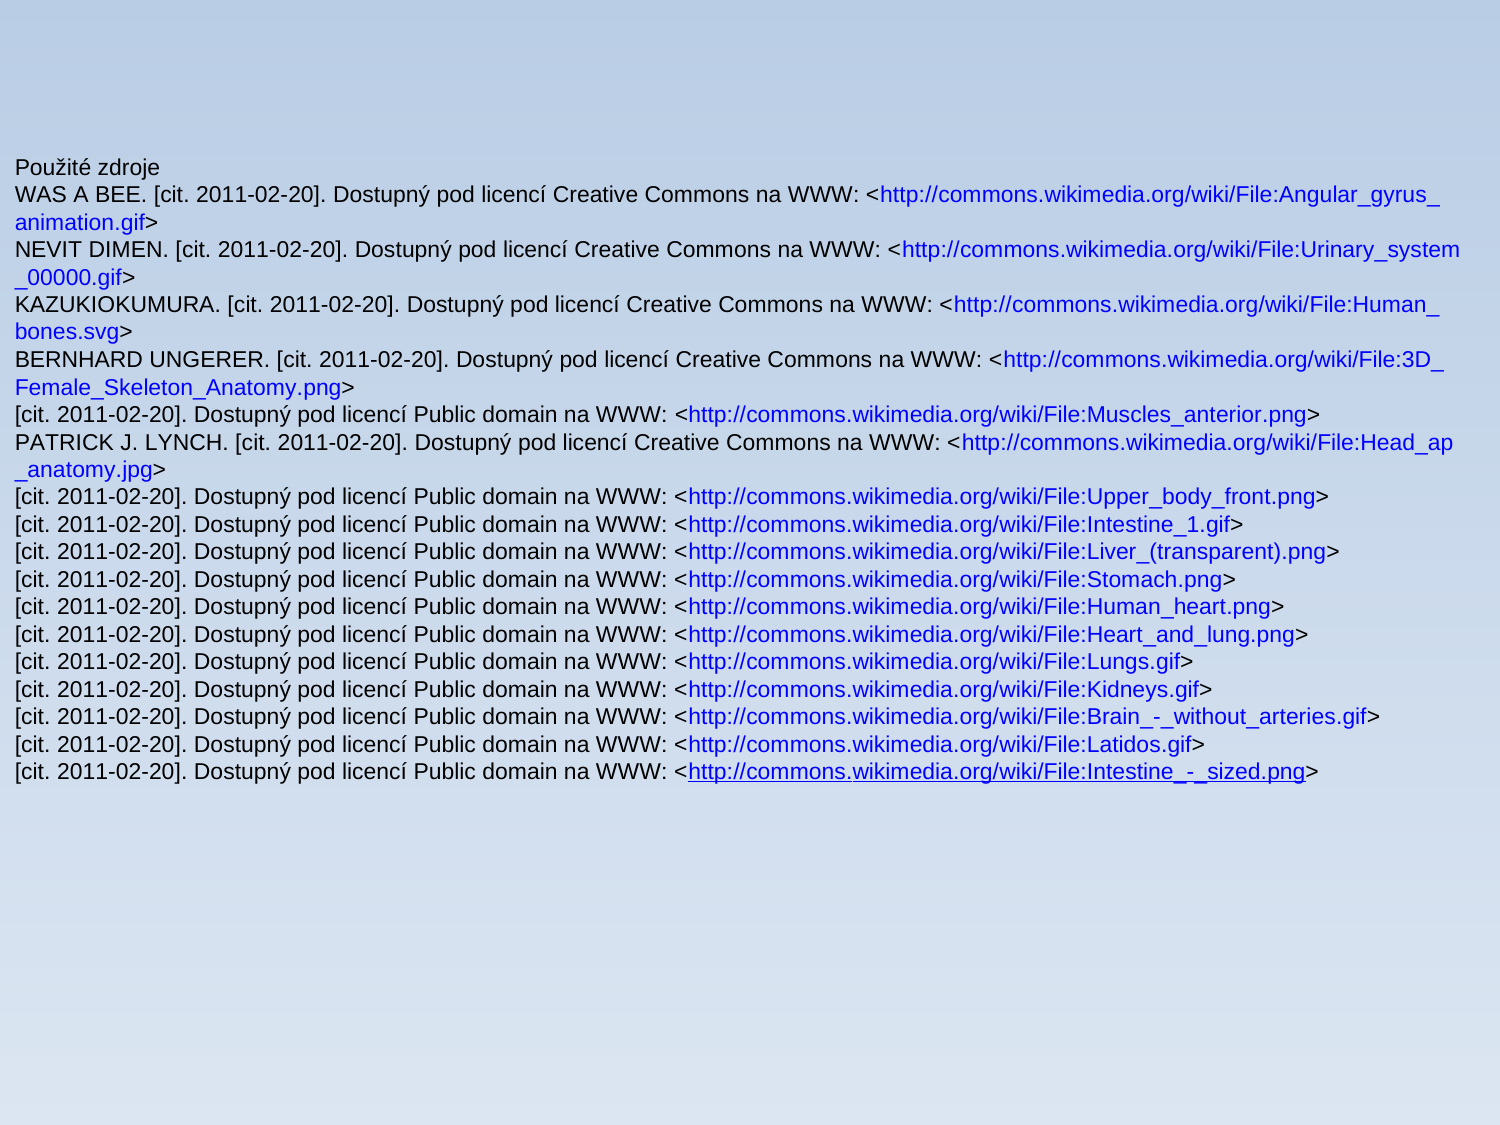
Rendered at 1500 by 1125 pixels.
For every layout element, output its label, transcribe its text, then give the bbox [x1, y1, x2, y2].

text_box Použité zdroje WAS A BEE. [cit. 2011-02-20]. Dostupný pod licencí Creative Commons na WWW: <http://commons.wikimedia.org/wiki/File:Angular_gyrus_animation.gif> NEVIT DIMEN. [cit. 2011-02-20]. Dostupný pod licencí Creative Commons na WWW: <http://commons.wikimedia.org/wiki/File:Urinary_system_00000.gif> KAZUKIOKUMURA. [cit. 2011-02-20]. Dostupný pod licencí Creative Commons na WWW: <http://commons.wikimedia.org/wiki/File:Human_bones.svg> BERNHARD UNGERER. [cit. 2011-02-20]. Dostupný pod licencí Creative Commons na WWW: <http://commons.wikimedia.org/wiki/File:3D_Female_Skeleton_Anatomy.png> [cit. 2011-02-20]. Dostupný pod licencí Public domain na WWW: <http://commons.wikimedia.org/wiki/File:Muscles_anterior.png> PATRICK J. LYNCH. [cit. 2011-02-20]. Dostupný pod licencí Creative Commons na WWW: <http://commons.wikimedia.org/wiki/File:Head_ap_anatomy.jpg> [cit. 2011-02-20]. Dostupný pod licencí Public domain na WWW: <http://commons.wikimedia.org/wiki/File:Upper_body_front.png> [cit. 2011-02-20]. Dostupný pod licencí Public domain na WWW: <http://commons.wikimedia.org/wiki/File:Intestine_1.gif> [cit. 2011-02-20]. Dostupný pod licencí Public domain na WWW: <http://commons.wikimedia.org/wiki/File:Liver_(transparent).png> [cit. 2011-02-20]. Dostupný pod licencí Public domain na WWW: <http://commons.wikimedia.org/wiki/File:Stomach.png> [cit. 2011-02-20]. Dostupný pod licencí Public domain na WWW: <http://commons.wikimedia.org/wiki/File:Human_heart.png> [cit. 2011-02-20]. Dostupný pod licencí Public domain na WWW: <http://commons.wikimedia.org/wiki/File:Heart_and_lung.png> [cit. 2011-02-20]. Dostupný pod licencí Public domain na WWW: <http://commons.wikimedia.org/wiki/File:Lungs.gif> [cit. 2011-02-20]. Dostupný pod licencí Public domain na WWW: <http://commons.wikimedia.org/wiki/File:Kidneys.gif> [cit. 2011-02-20]. Dostupný pod licencí Public domain na WWW: <http://commons.wikimedia.org/wiki/File:Brain_-_without_arteries.gif> [cit. 2011-02-20]. Dostupný pod licencí Public domain na WWW: <http://commons.wikimedia.org/wiki/File:Latidos.gif> [cit. 2011-02-20]. Dostupný pod licencí Public domain na WWW: <http://commons.wikimedia.org/wiki/File:Intestine_-_sized.png> [0, 144, 1500, 820]
